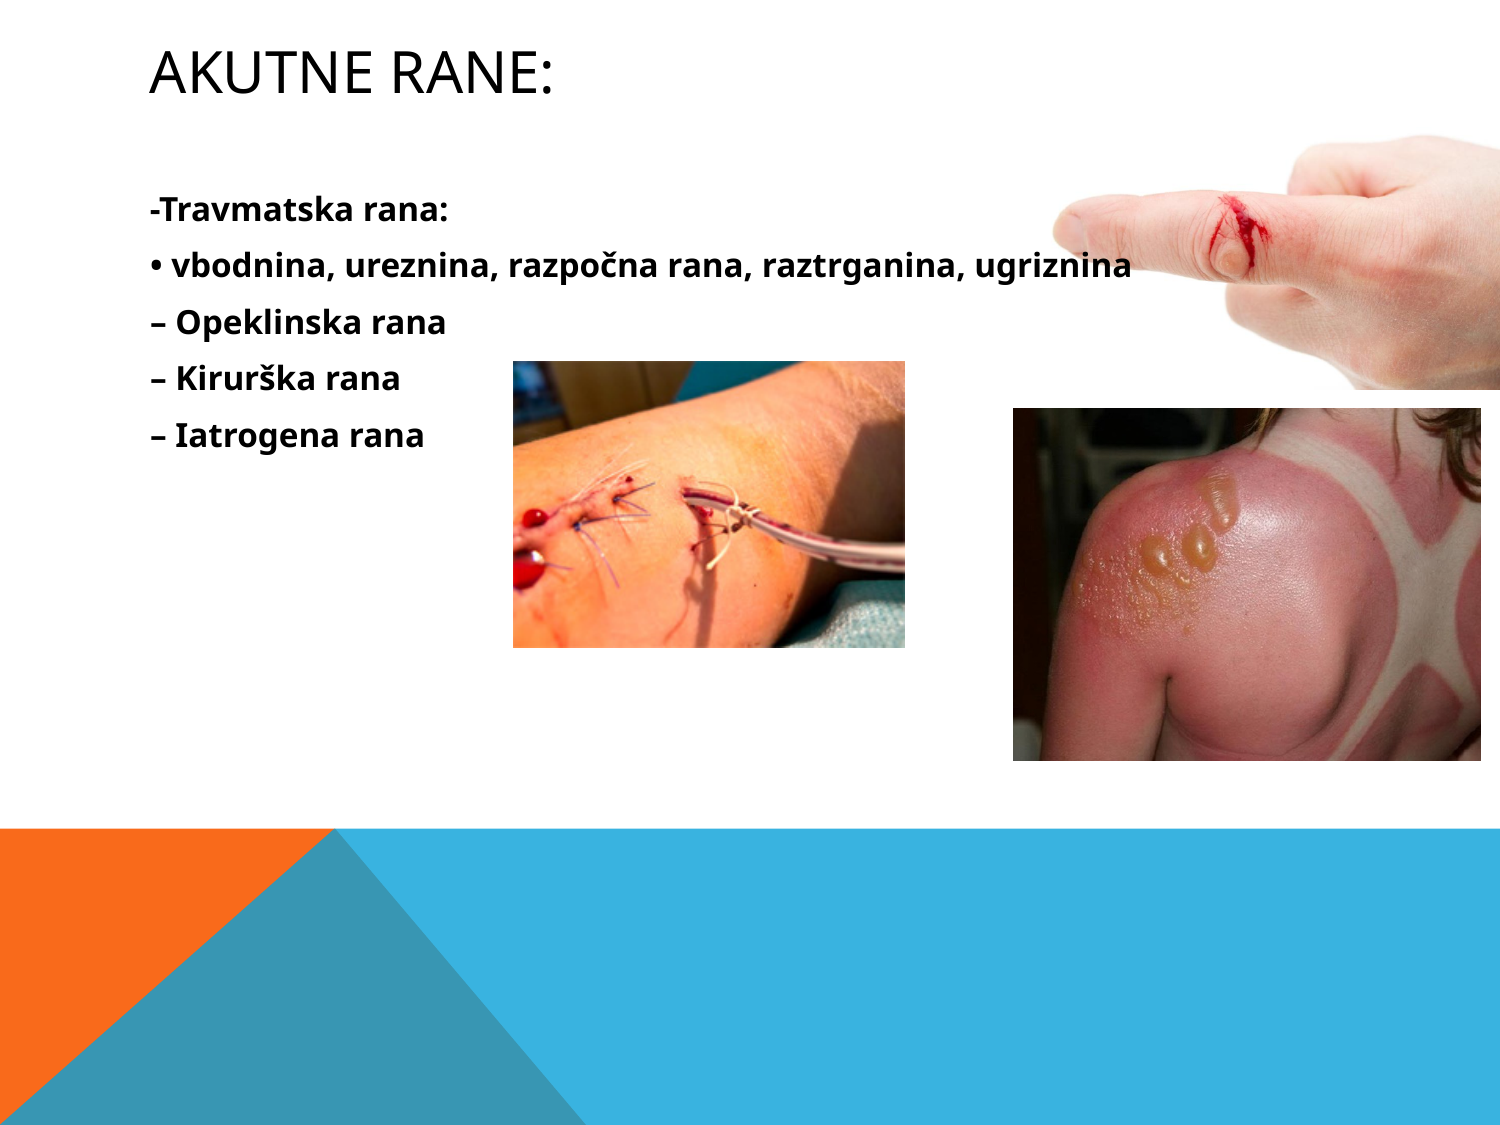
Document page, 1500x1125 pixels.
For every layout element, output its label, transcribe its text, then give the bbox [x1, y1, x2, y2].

picture [513, 361, 905, 648]
list -Travmatska rana: • vbodnina, ureznina, razpočna rana, raztrganina, ugriznina – Opeklinska rana – Kirurška rana – Iatrogena rana [134, 180, 1369, 768]
picture [994, 54, 1500, 391]
picture [1013, 408, 1481, 761]
title AKUTNE RANE: [134, 59, 1369, 150]
